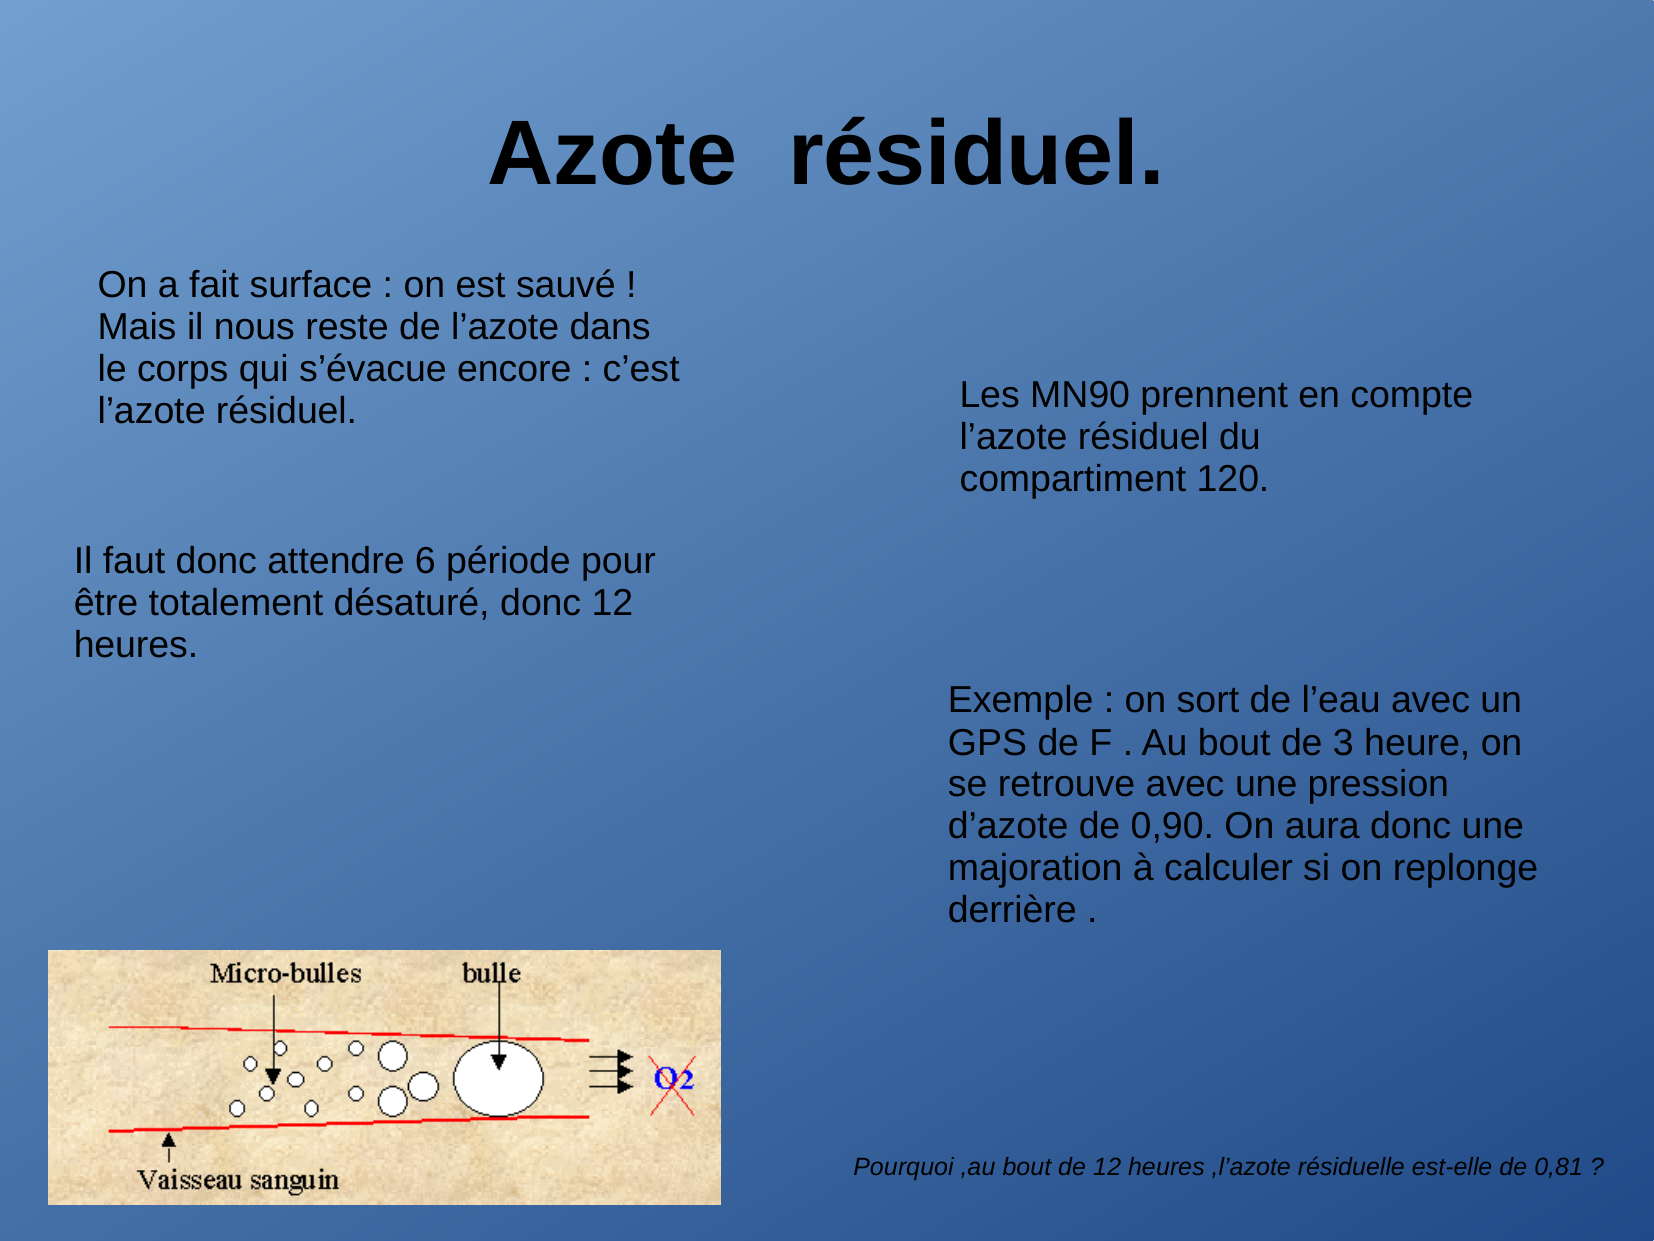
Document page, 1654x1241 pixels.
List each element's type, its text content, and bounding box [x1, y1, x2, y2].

picture [48, 950, 721, 1205]
text_box Pourquoi ,au bout de 12 heures ,l’azote résiduelle est-elle de 0,81 ? [838, 1145, 1630, 1217]
title Azote résiduel. [82, 49, 1571, 257]
text_box Les MN90 prennent en compte l’azote résiduel du compartiment 120. [944, 366, 1512, 507]
text_box Il faut donc attendre 6 période pour être totalement désaturé, donc 12 heures. [59, 532, 721, 674]
text_box On a fait surface : on est sauvé ! Mais il nous reste de l’azote dans le corps qui s’évacue encore : c’est l’azote résiduel. [82, 256, 697, 440]
text_box Exemple : on sort de l’eau avec un GPS de F . Au bout de 3 heure, on se retrouve avec une pression d’azote de 0,90. On aura donc une majoration à calculer si on replonge derrière . [933, 671, 1583, 945]
